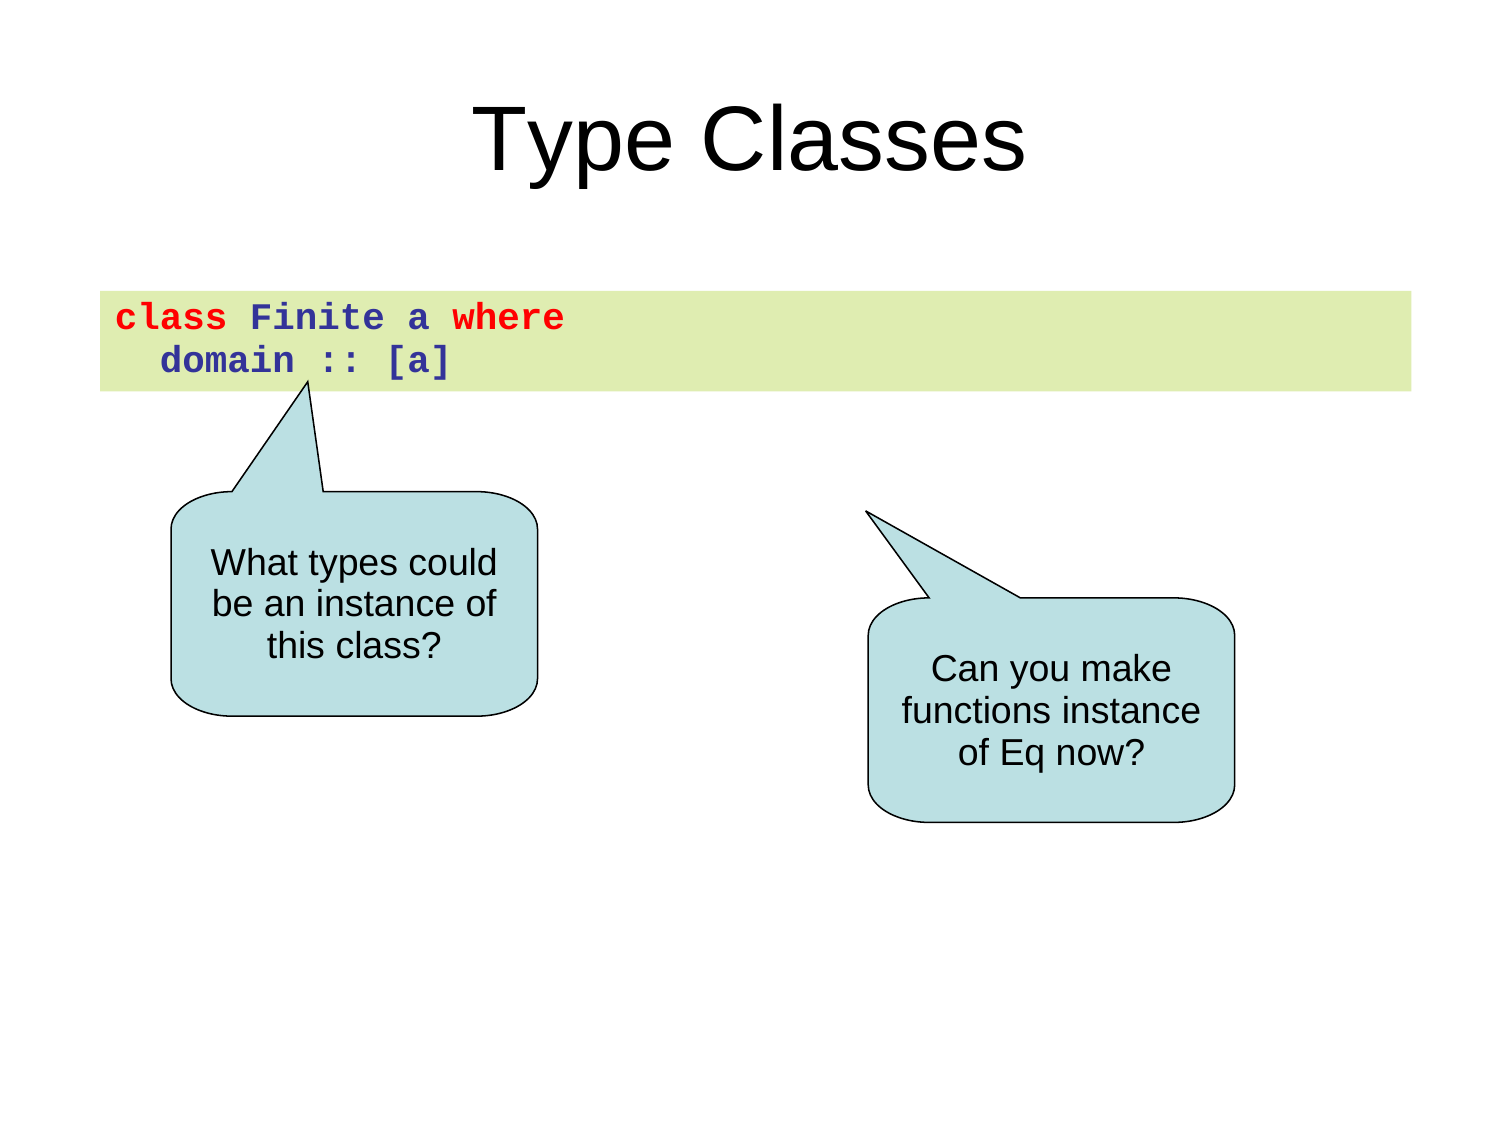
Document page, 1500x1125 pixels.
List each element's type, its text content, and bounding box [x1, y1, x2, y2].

title Type Classes [75, 45, 1426, 233]
text_box What types could be an instance of this class? [171, 381, 538, 717]
text_box Can you make functions instance of Eq now? [865, 510, 1235, 823]
text_box class Finite a where domain :: [a] [100, 290, 1412, 392]
